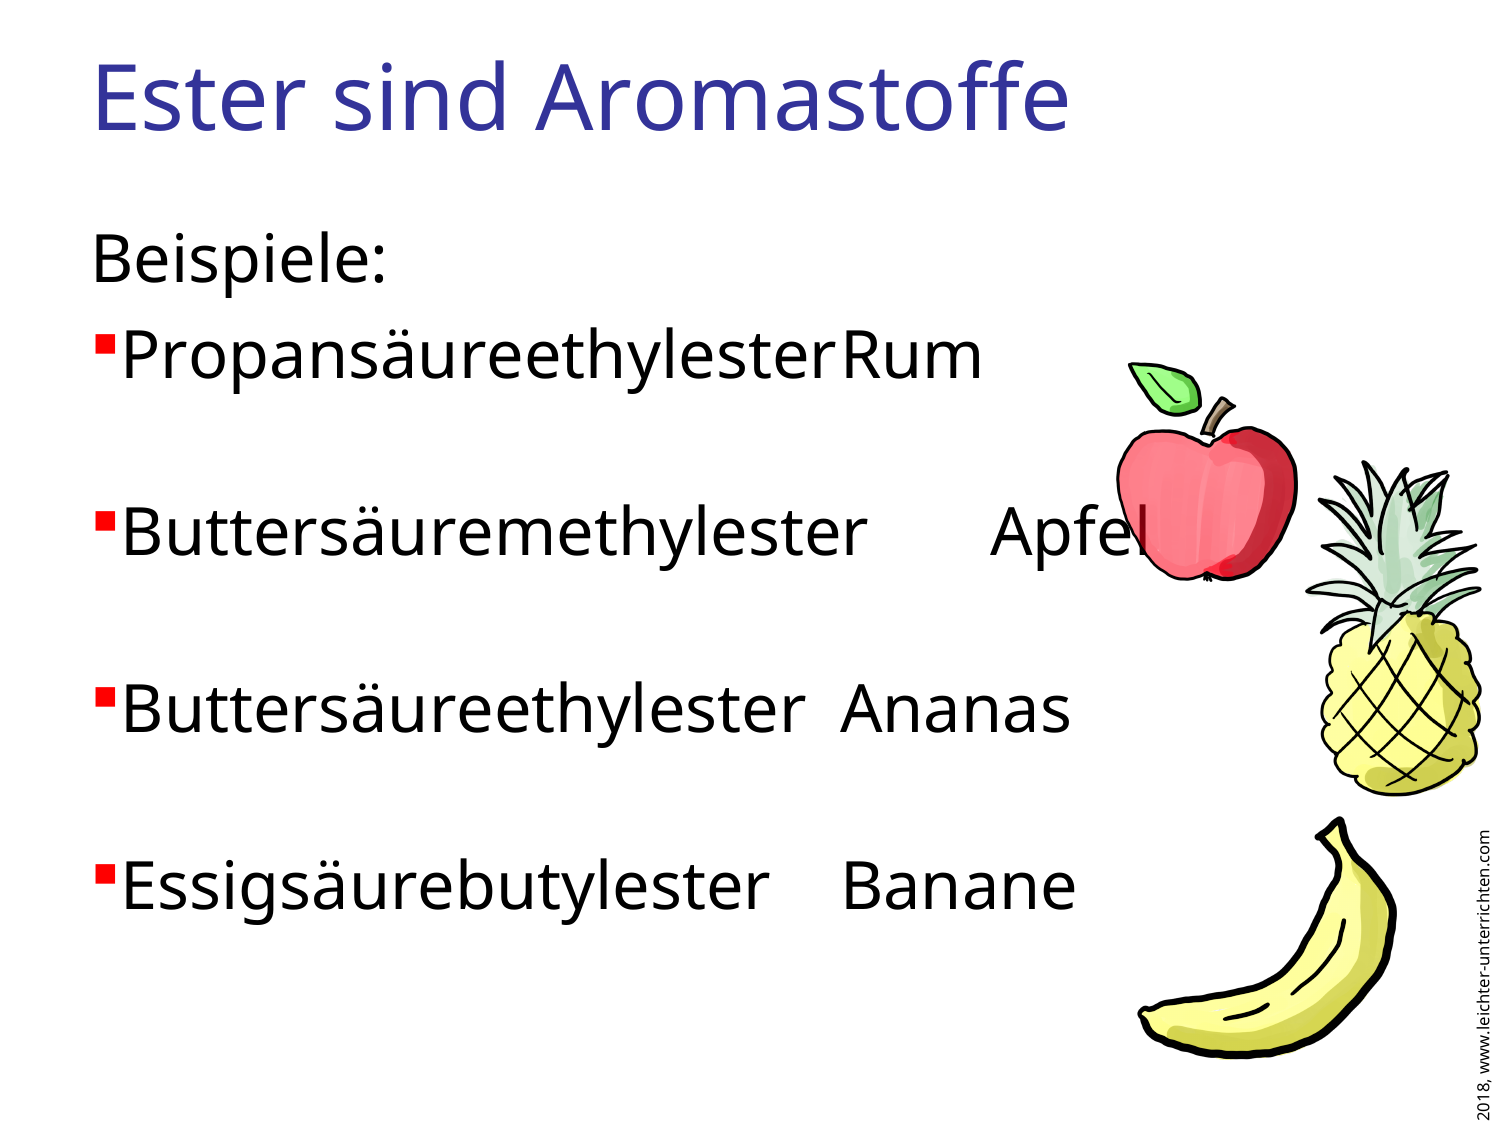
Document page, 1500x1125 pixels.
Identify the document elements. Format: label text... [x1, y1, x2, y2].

picture [1116, 361, 1298, 582]
picture [1305, 460, 1482, 797]
list Beispiele: Propansäureethylester Rum Buttersäuremethylester Apfel Buttersäureethylester Ananas Essigsäurebutylester Banane [75, 208, 1426, 1094]
title Ester sind Aromastoffe [75, 0, 1426, 188]
picture [1137, 816, 1397, 1060]
